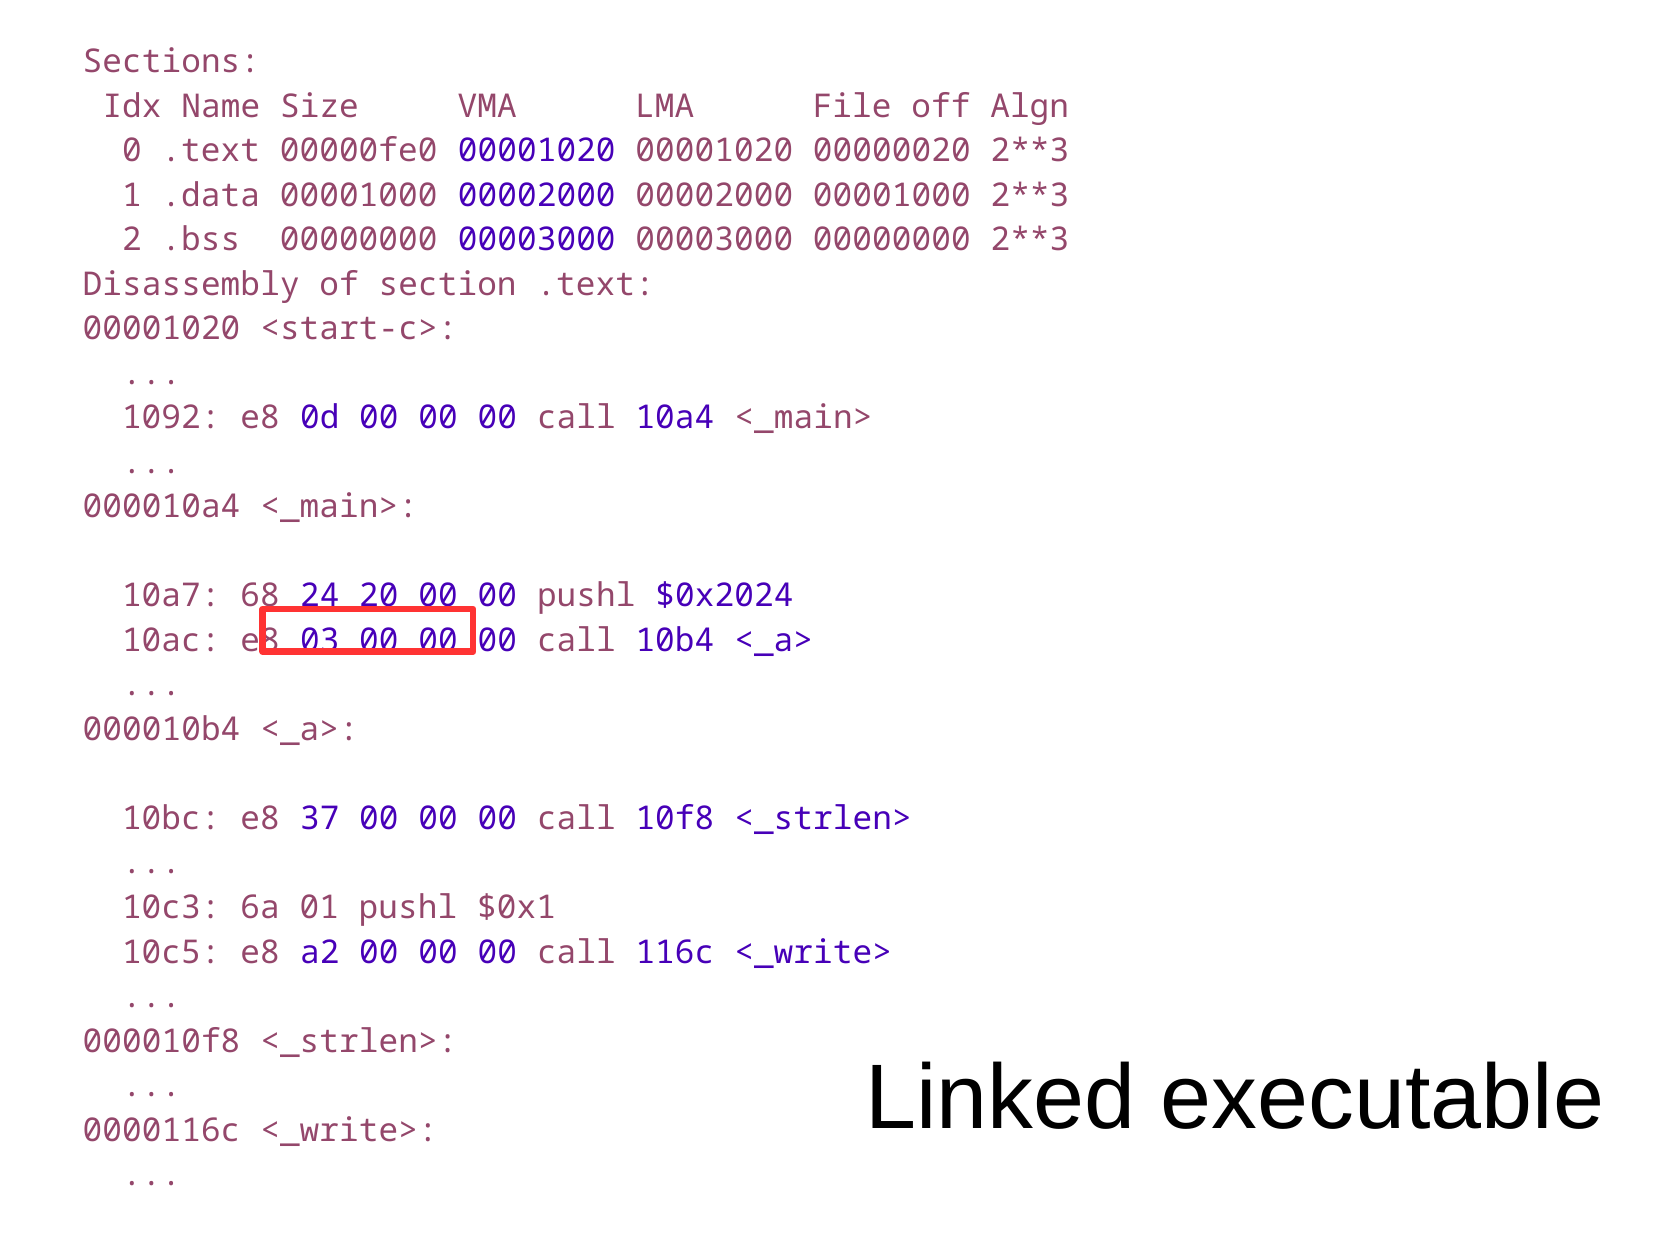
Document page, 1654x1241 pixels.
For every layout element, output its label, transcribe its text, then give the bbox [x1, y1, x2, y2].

list Sections: Idx Name Size VMA LMA File off Algn 0 .text 00000fe0 00001020 00001020 00000020 2**3 1 .data 00001000 00002000 00002000 00001000 2**3 2 .bss 00000000 00003000 00003000 00000000 2**3 Disassembly of section .text: 00001020 <start-c>: ... 1092: e8 0d 00 00 00 call 10a4 <_main> ... 000010a4 <_main>: 10a7: 68 24 20 00 00 pushl $0x2024 10ac: e8 03 00 00 00 call 10b4 <_a> ... 000010b4 <_a>: 10bc: e8 37 00 00 00 call 10f8 <_strlen> ... 10c3: 6a 01 pushl $0x1 10c5: e8 a2 00 00 00 call 116c <_write> ... 000010f8 <_strlen>: ... 0000116c <_write>: ... [82, 37, 1571, 1201]
title Linked executable [1571, 992, 1609, 1201]
